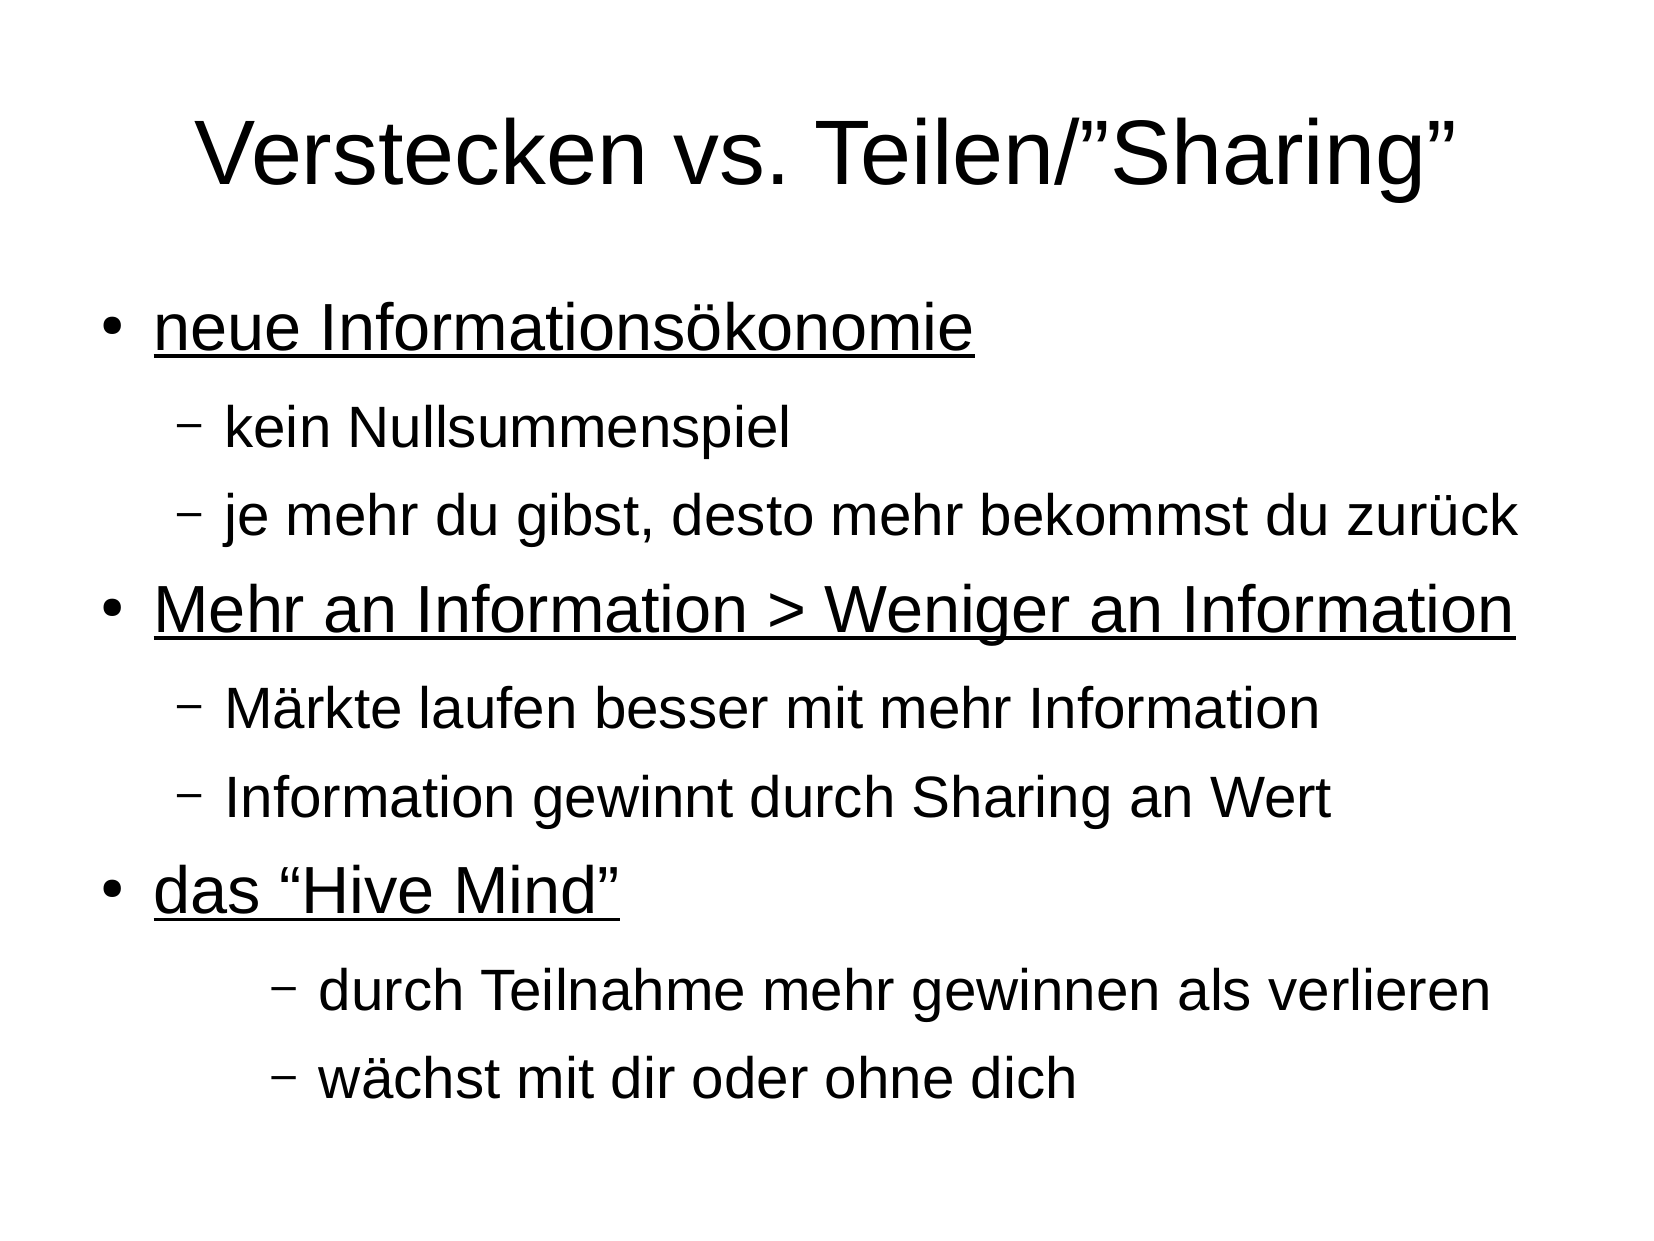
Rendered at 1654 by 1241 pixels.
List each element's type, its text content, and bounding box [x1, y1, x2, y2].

title Verstecken vs. Teilen/”Sharing” [82, 49, 1571, 257]
list neue Informationsökonomie kein Nullsummenspiel je mehr du gibst, desto mehr bekommst du zurück Mehr an Information > Weniger an Information Märkte laufen besser mit mehr Information Information gewinnt durch Sharing an Wert das “Hive Mind” durch Teilnahme mehr gewinnen als verlieren wächst mit dir oder ohne dich [82, 290, 1571, 1209]
